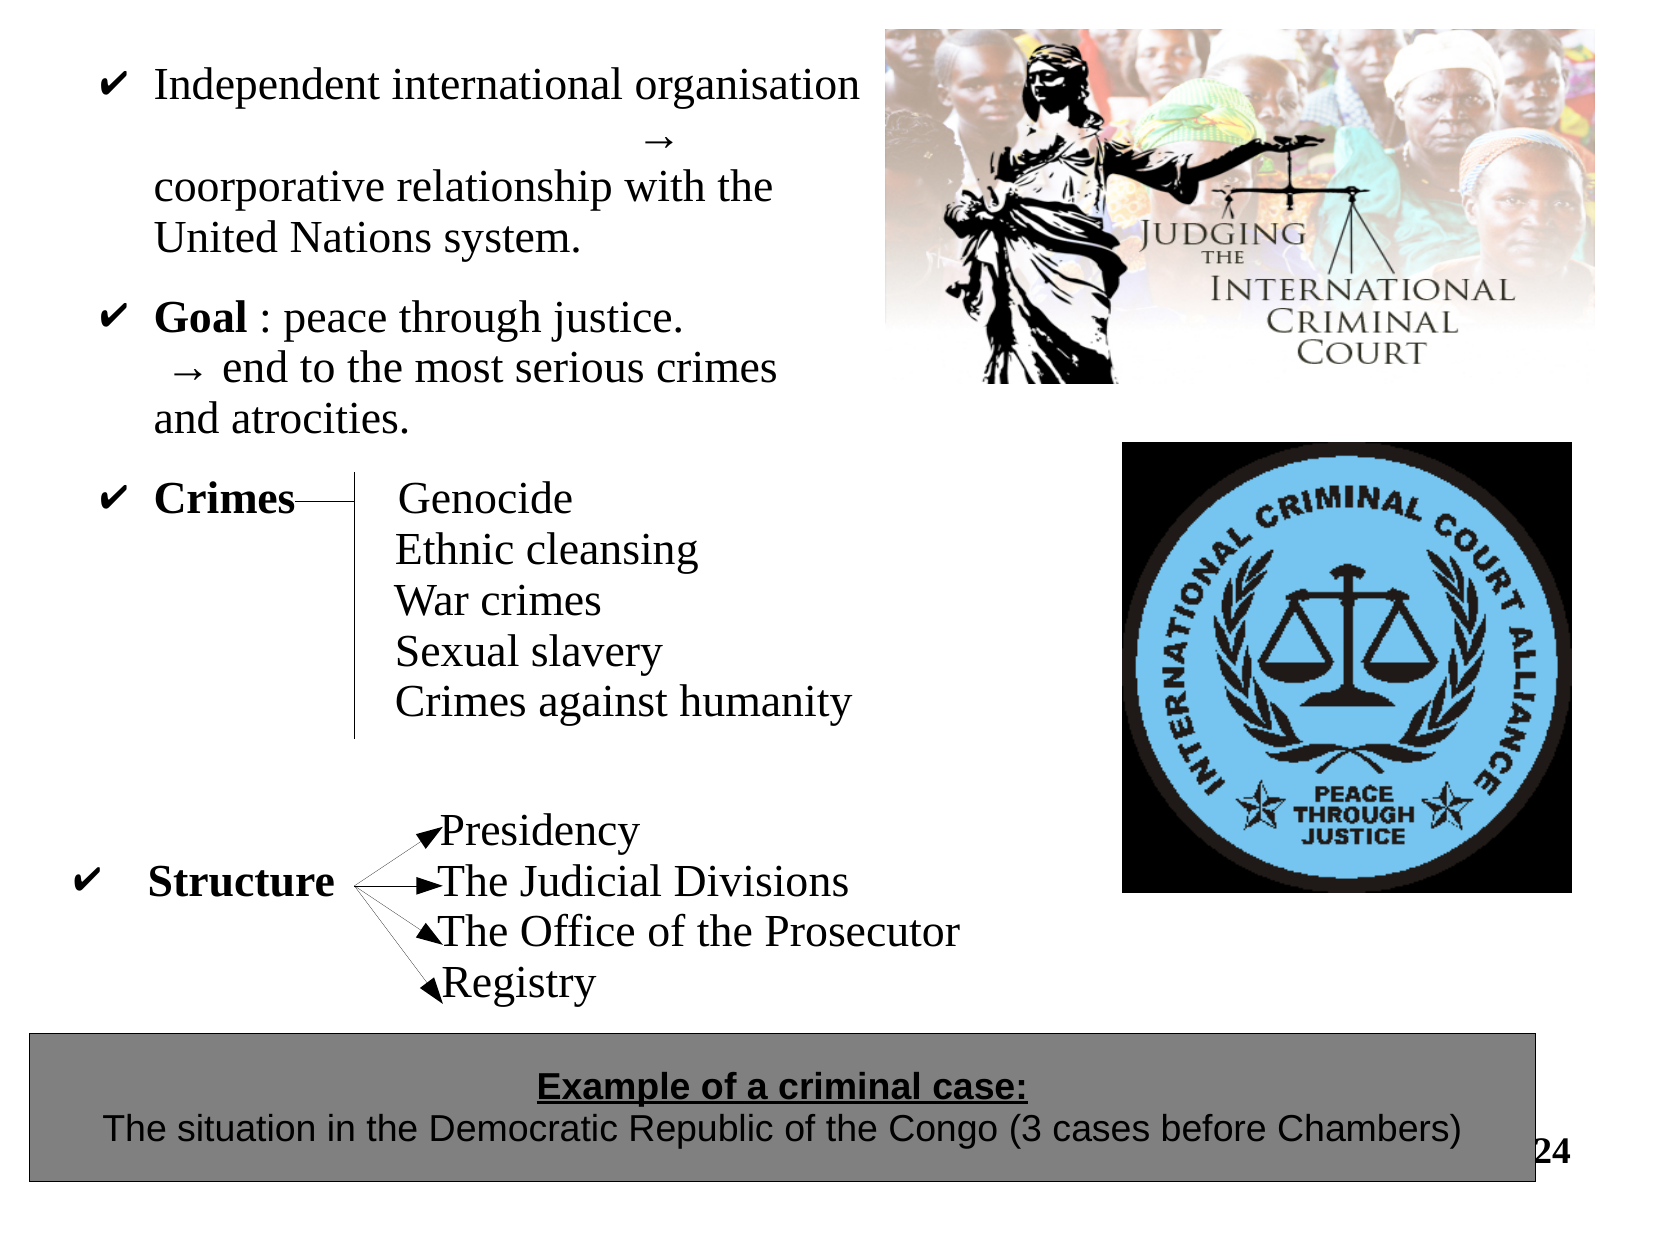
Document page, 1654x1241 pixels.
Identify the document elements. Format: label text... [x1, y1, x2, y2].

text_box Presidency Structure The Judicial Divisions The Office of the Prosecutor Registry [59, 797, 1093, 1033]
list Independent international organisation → coorporative relationship with the United Nations system. Goal : peace through justice. → end to the most serious crimes and atrocities. Crimes Genocide Ethnic cleansing War crimes Sexual slavery Crimes against humanity [82, 59, 886, 797]
picture [1122, 442, 1572, 893]
text_box Example of a criminal case: The situation in the Democratic Republic of the Congo (3 cases before Chambers) [29, 1033, 1536, 1182]
picture [885, 29, 1595, 384]
